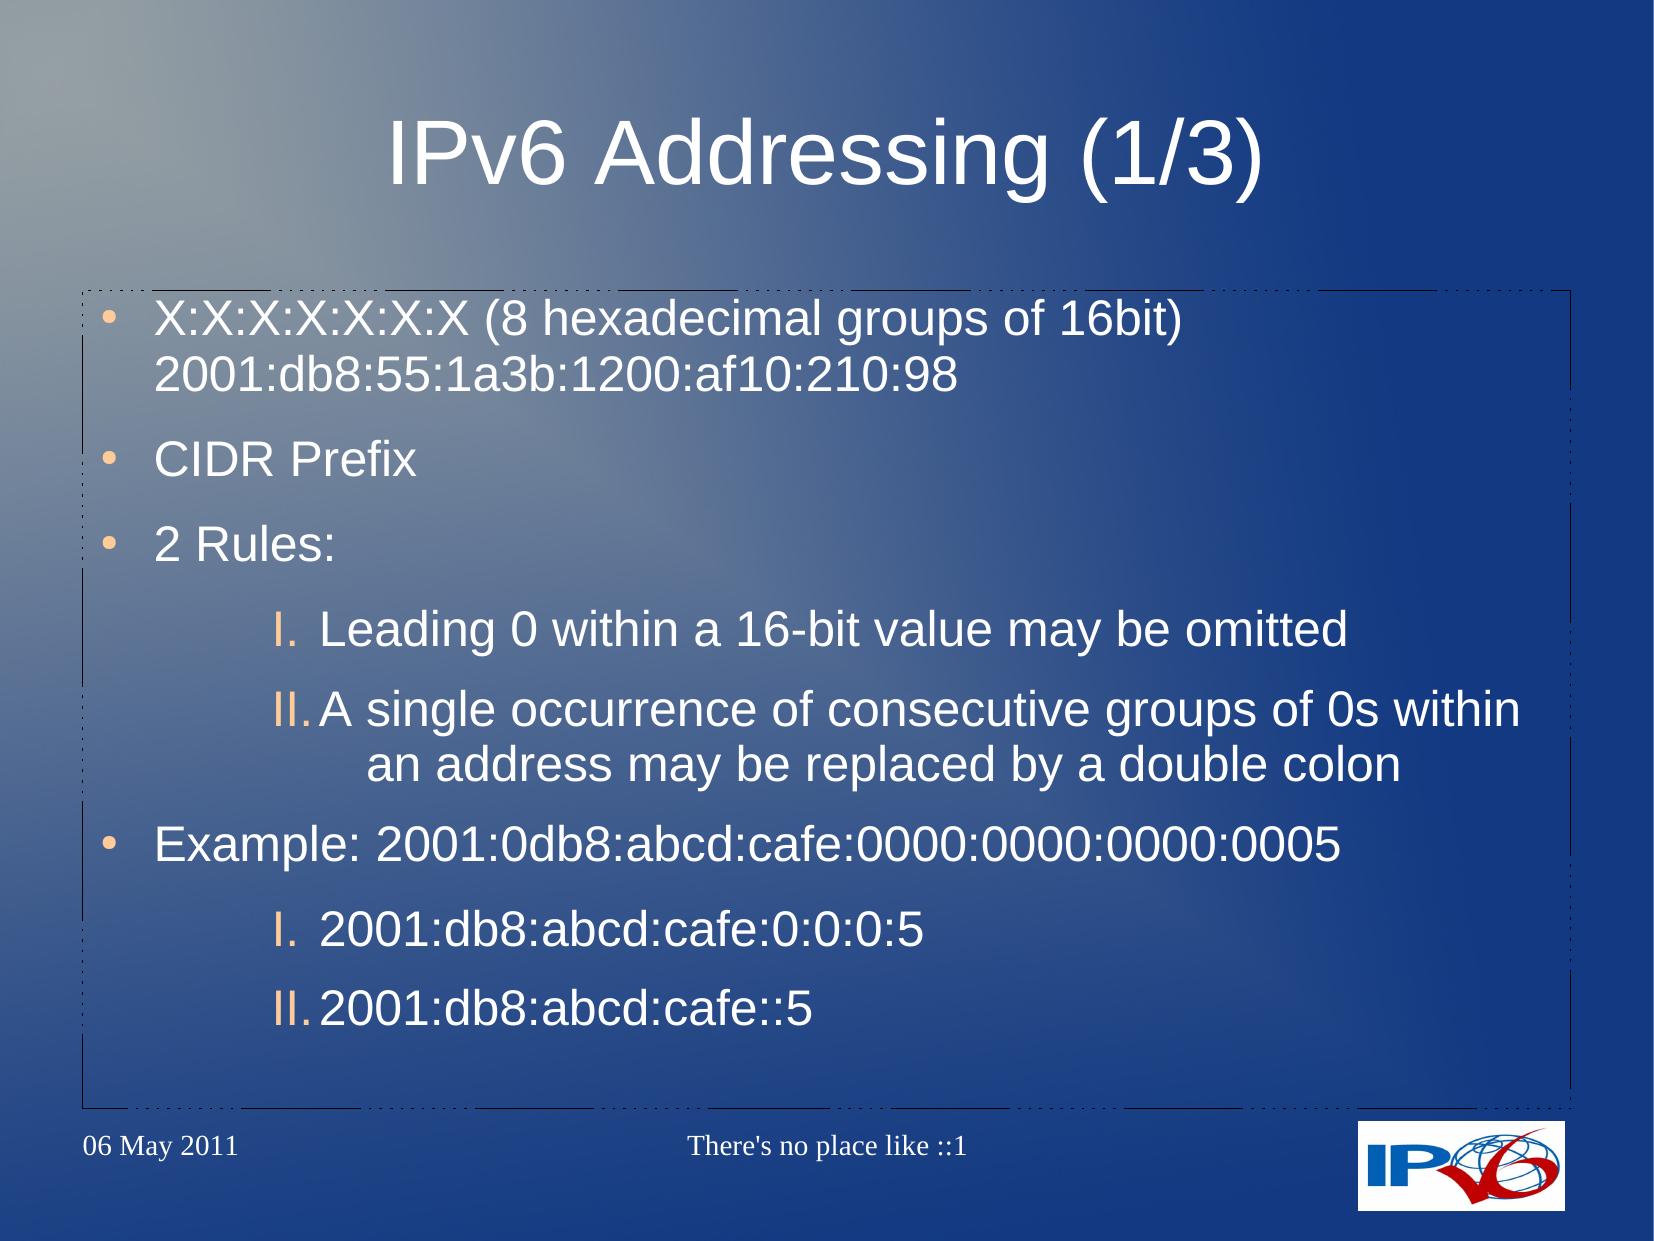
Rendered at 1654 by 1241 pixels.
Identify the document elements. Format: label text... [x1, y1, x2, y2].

title IPv6 Addressing (1/3) [82, 49, 1571, 257]
picture [0, 0, 1654, 1241]
list X:X:X:X:X:X:X (8 hexadecimal groups of 16bit) 2001:db8:55:1a3b:1200:af10:210:98 CIDR Prefix 2 Rules: Leading 0 within a 16-bit value may be omitted A single occurrence of consecutive groups of 0s within an address may be replaced by a double colon Example: 2001:0db8:abcd:cafe:0000:0000:0000:0005 2001:db8:abcd:cafe:0:0:0:5 2001:db8:abcd:cafe::5 [82, 290, 1571, 1109]
